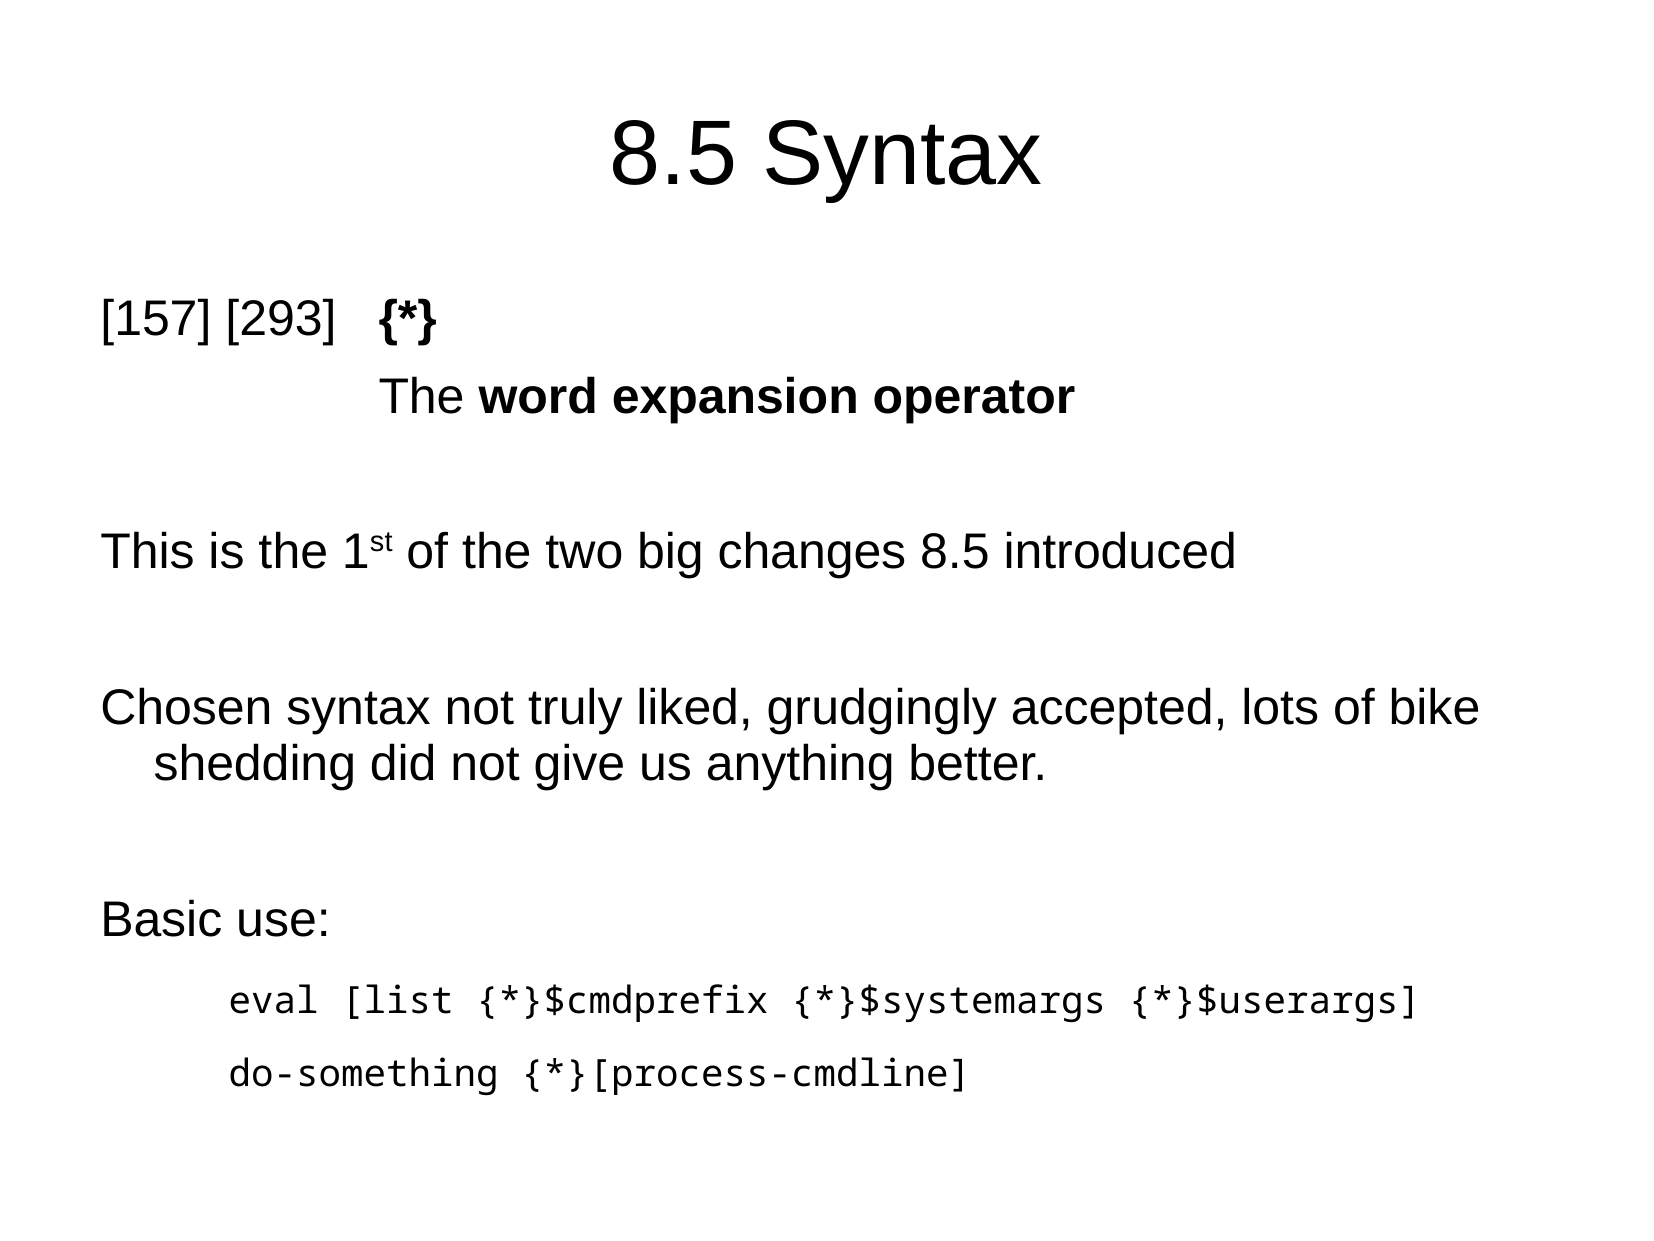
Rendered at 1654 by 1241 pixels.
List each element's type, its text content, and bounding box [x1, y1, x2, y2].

list [157] [293] {*} The word expansion operator This is the 1st of the two big changes 8.5 introduced Chosen syntax not truly liked, grudgingly accepted, lots of bike shedding did not give us anything better. Basic use: eval [list {*}$cmdprefix {*}$systemargs {*}$userargs] do-something {*}[process-cmdline] [82, 290, 1571, 1201]
title 8.5 Syntax [82, 56, 1571, 250]
